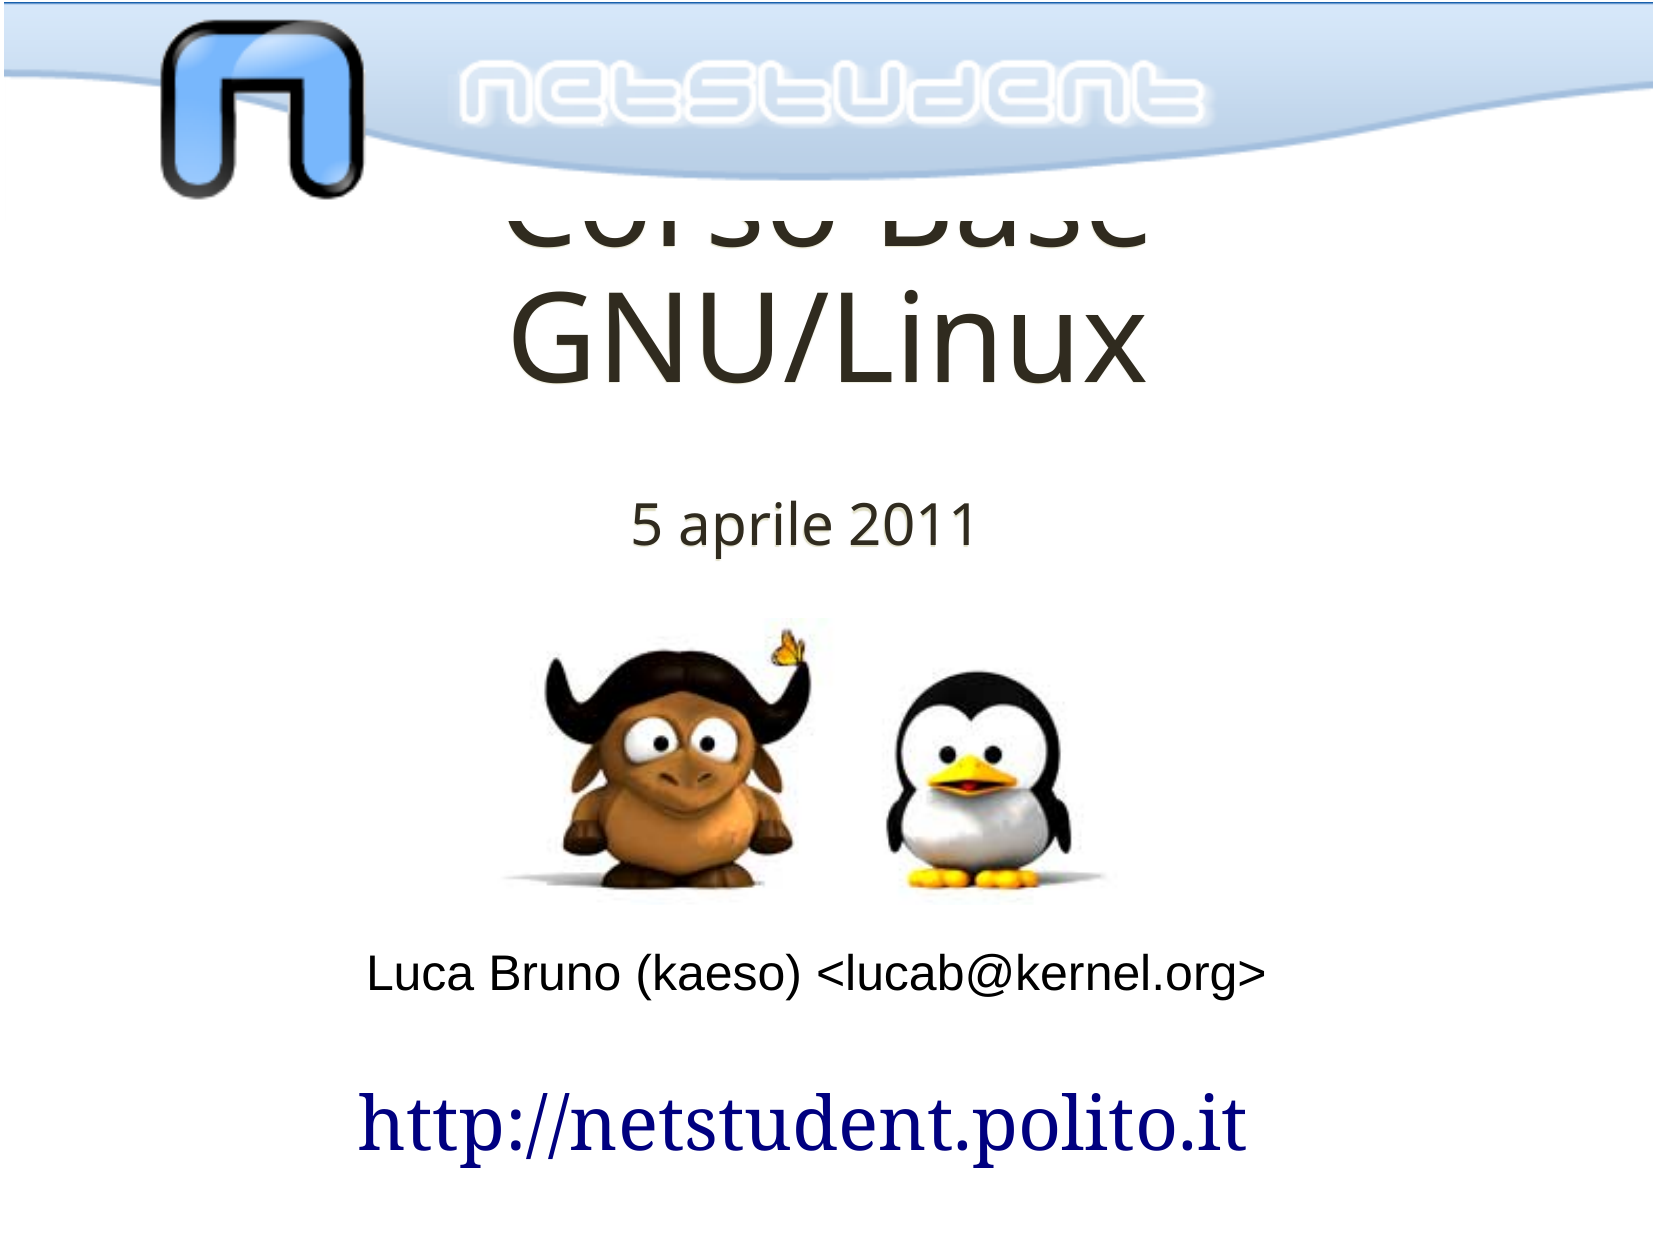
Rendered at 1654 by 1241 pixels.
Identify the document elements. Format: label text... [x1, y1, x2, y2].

picture [0, 0, 1654, 1241]
list 5 aprile 2011 [135, 477, 1477, 636]
text_box http://netstudent.polito.it [358, 1070, 1241, 1241]
title Corso Base GNU/Linux [156, 221, 1499, 416]
text_box Luca Bruno (kaeso) <lucab@kernel.org> [366, 944, 1268, 1013]
